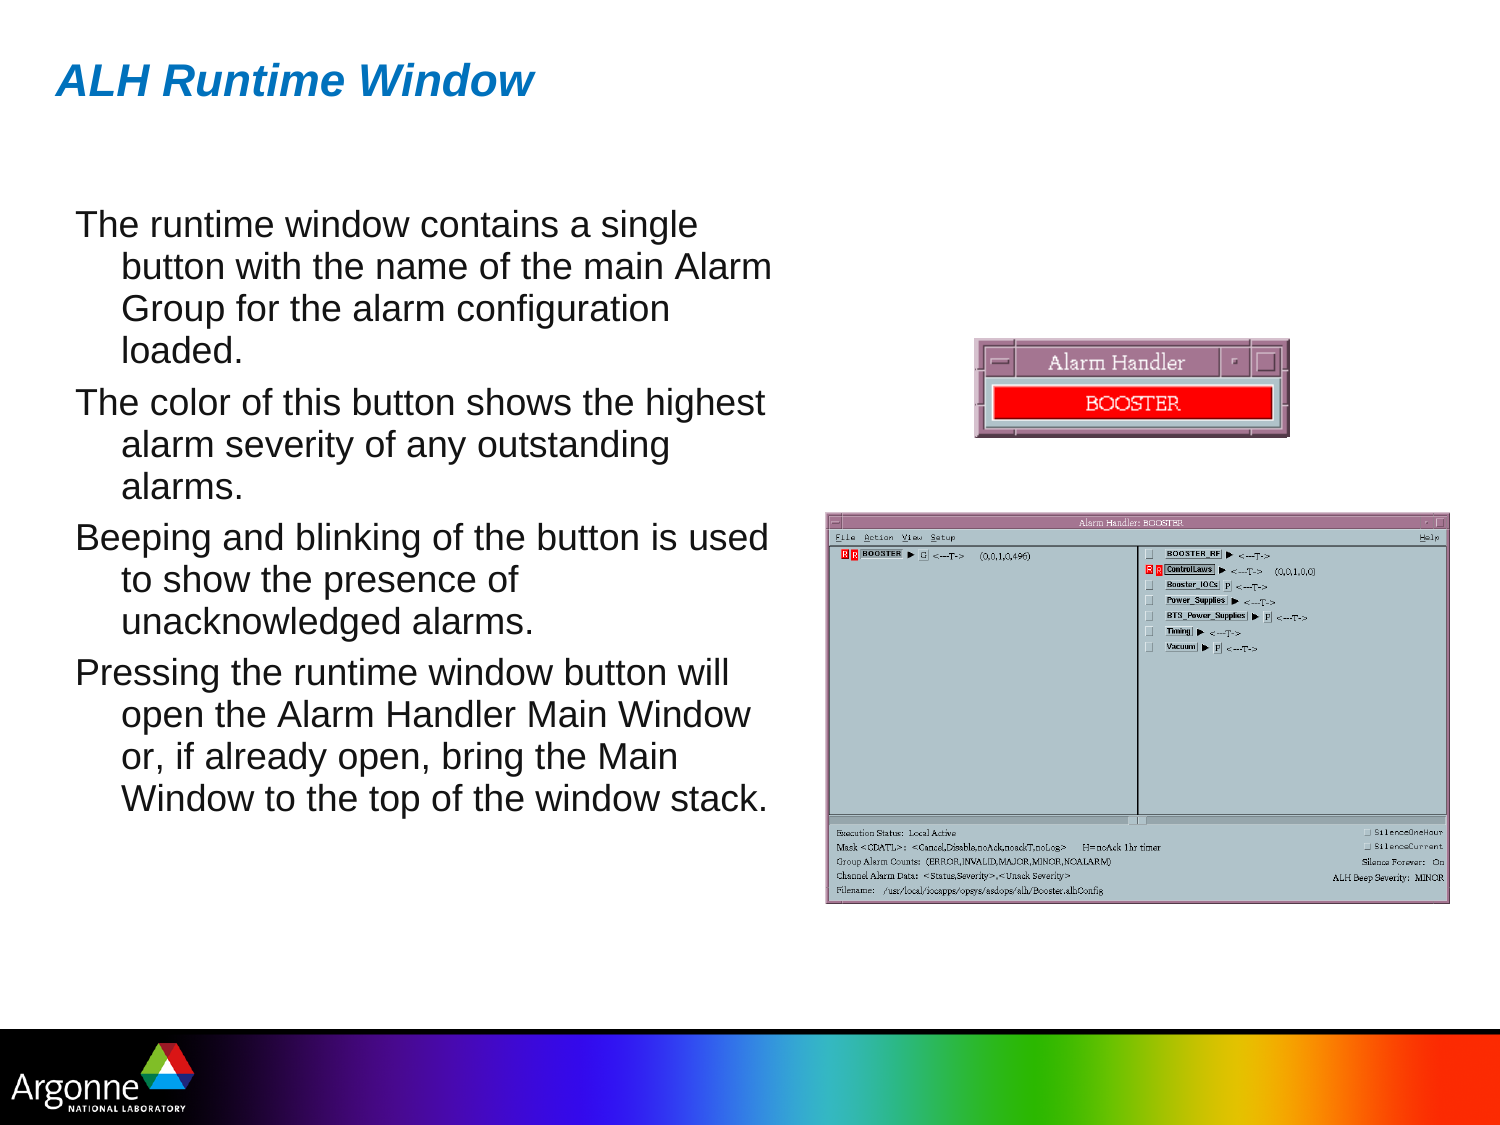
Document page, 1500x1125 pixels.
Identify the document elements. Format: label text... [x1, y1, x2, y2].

picture [825, 512, 1450, 904]
picture [974, 338, 1290, 438]
title ALH Runtime Window [55, 48, 1361, 118]
picture [0, 1029, 1500, 1125]
list The runtime window contains a single button with the name of the main Alarm Group for the alarm configuration loaded. The color of this button shows the highest alarm severity of any outstanding alarms. Beeping and blinking of the button is used to show the presence of unacknowledged alarms. Pressing the runtime window button will open the Alarm Handler Main Window or, if already open, bring the Main Window to the top of the window stack. [75, 203, 788, 1013]
